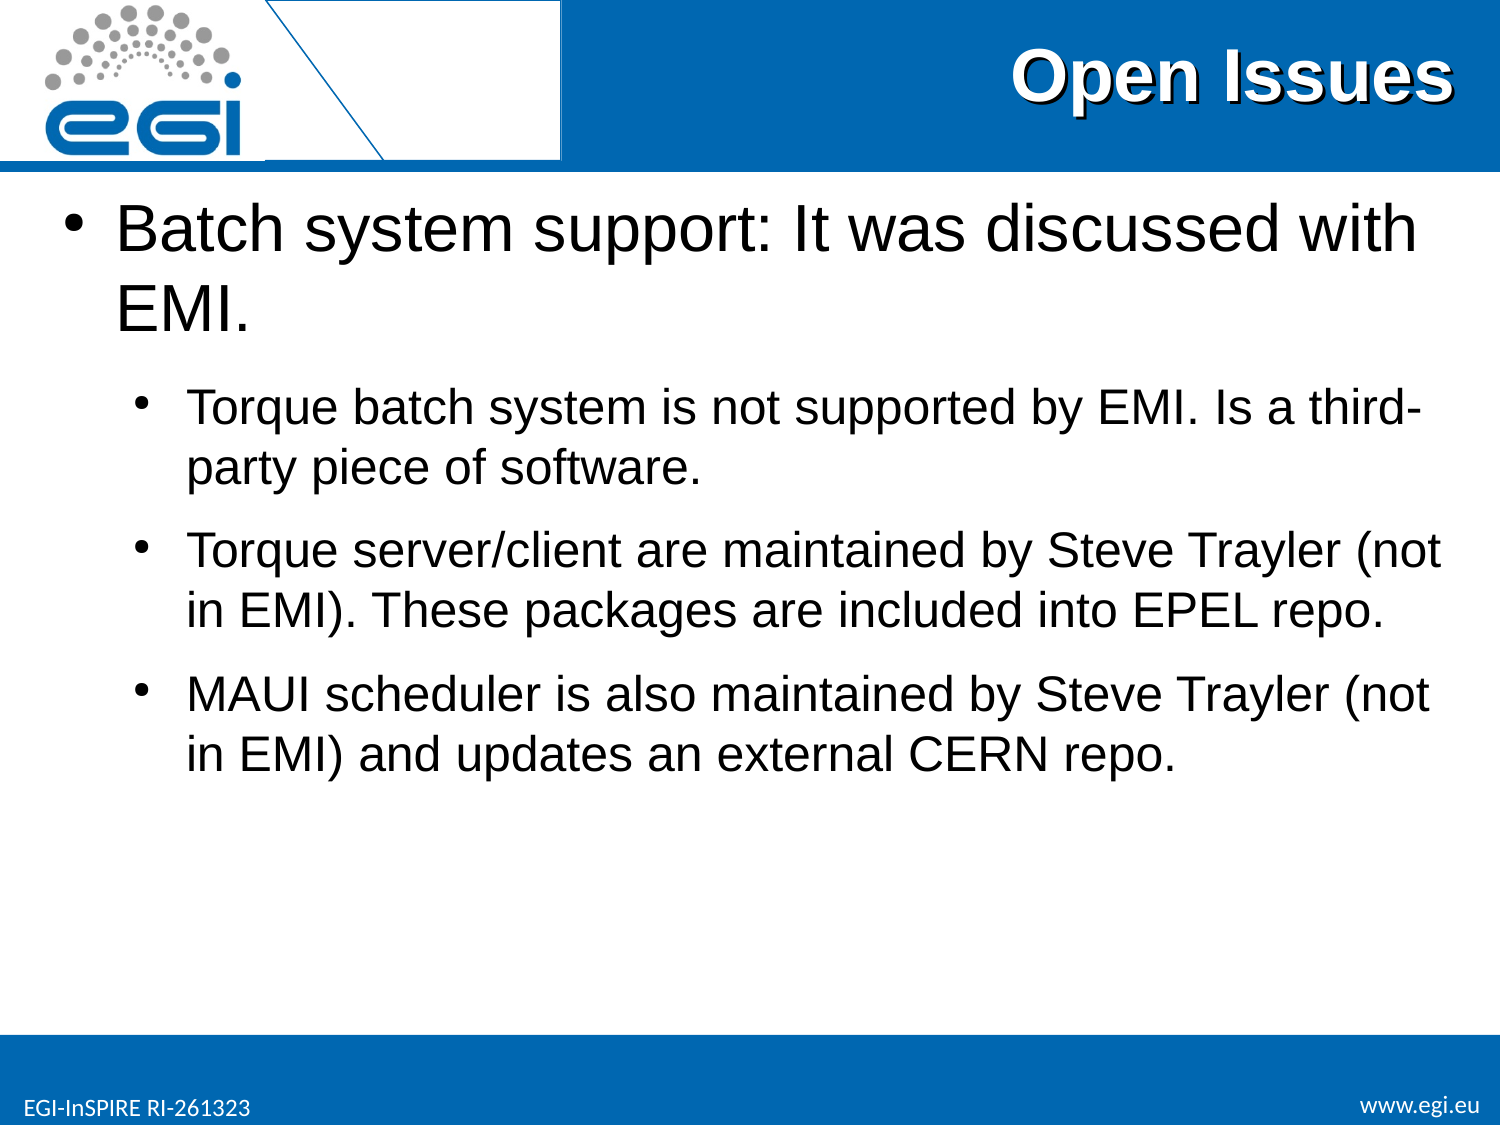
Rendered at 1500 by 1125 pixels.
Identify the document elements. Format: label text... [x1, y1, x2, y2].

list Batch system support: It was discussed with EMI. Torque batch system is not supported by EMI. Is a third-party piece of software. Torque server/client are maintained by Steve Trayler (not in EMI). These packages are included into EPEL repo. MAUI scheduler is also maintained by Steve Trayler (not in EMI) and updates an external CERN repo. [29, 177, 1477, 1004]
picture [0, 0, 265, 161]
title Open Issues [348, 19, 1471, 161]
